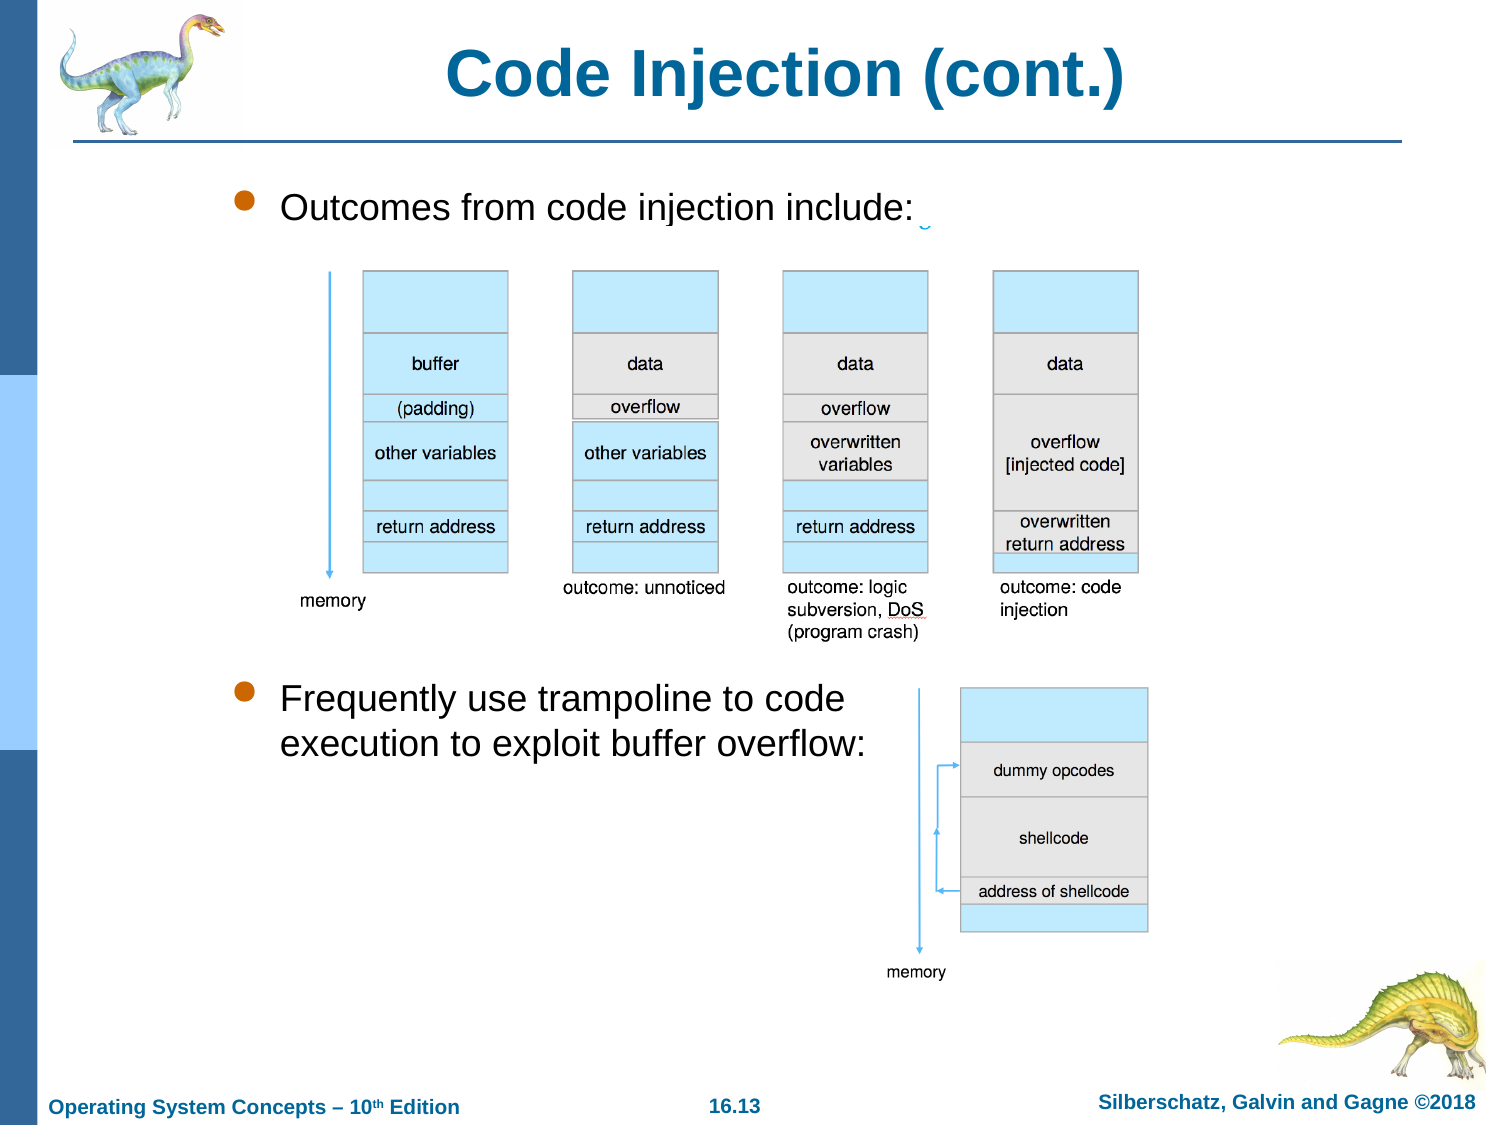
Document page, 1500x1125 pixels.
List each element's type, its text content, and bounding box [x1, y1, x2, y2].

picture [1415, 1094, 1423, 1099]
picture [46, 0, 243, 149]
picture [266, 226, 1165, 996]
title Code Injection (cont.) [137, 23, 1434, 118]
picture [1275, 959, 1486, 1090]
text_box Outcomes from code injection include: Frequently use trampoline to code execution to exploit buffer overflow: [143, 175, 951, 919]
